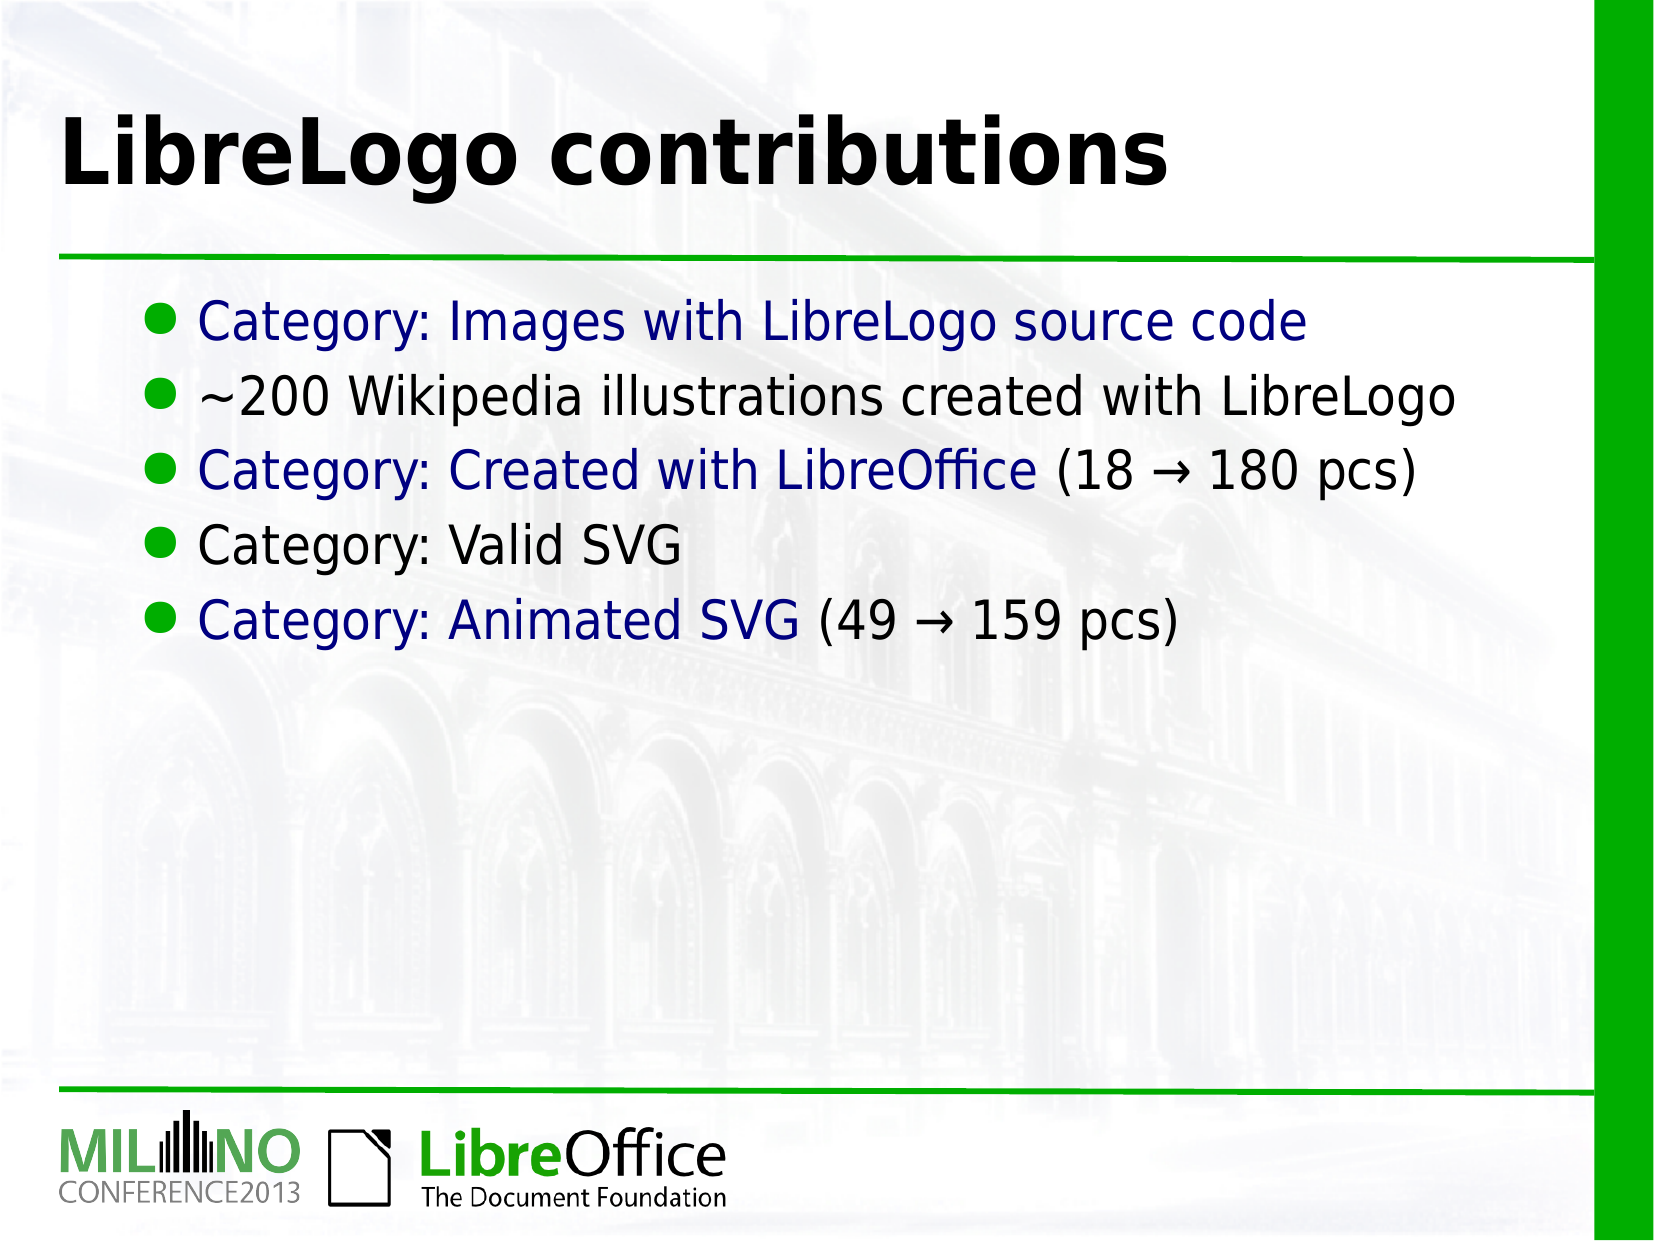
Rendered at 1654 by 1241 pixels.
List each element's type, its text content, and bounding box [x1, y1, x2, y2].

picture [1, 0, 1594, 1241]
list Category: Images with LibreLogo source code ~200 Wikipedia illustrations created with LibreLogo Category: Created with LibreOffice (18 → 180 pcs) Category: Valid SVG Category: Animated SVG (49 → 159 pcs) [35, 290, 1524, 1010]
title LibreLogo contributions [59, 49, 1548, 257]
